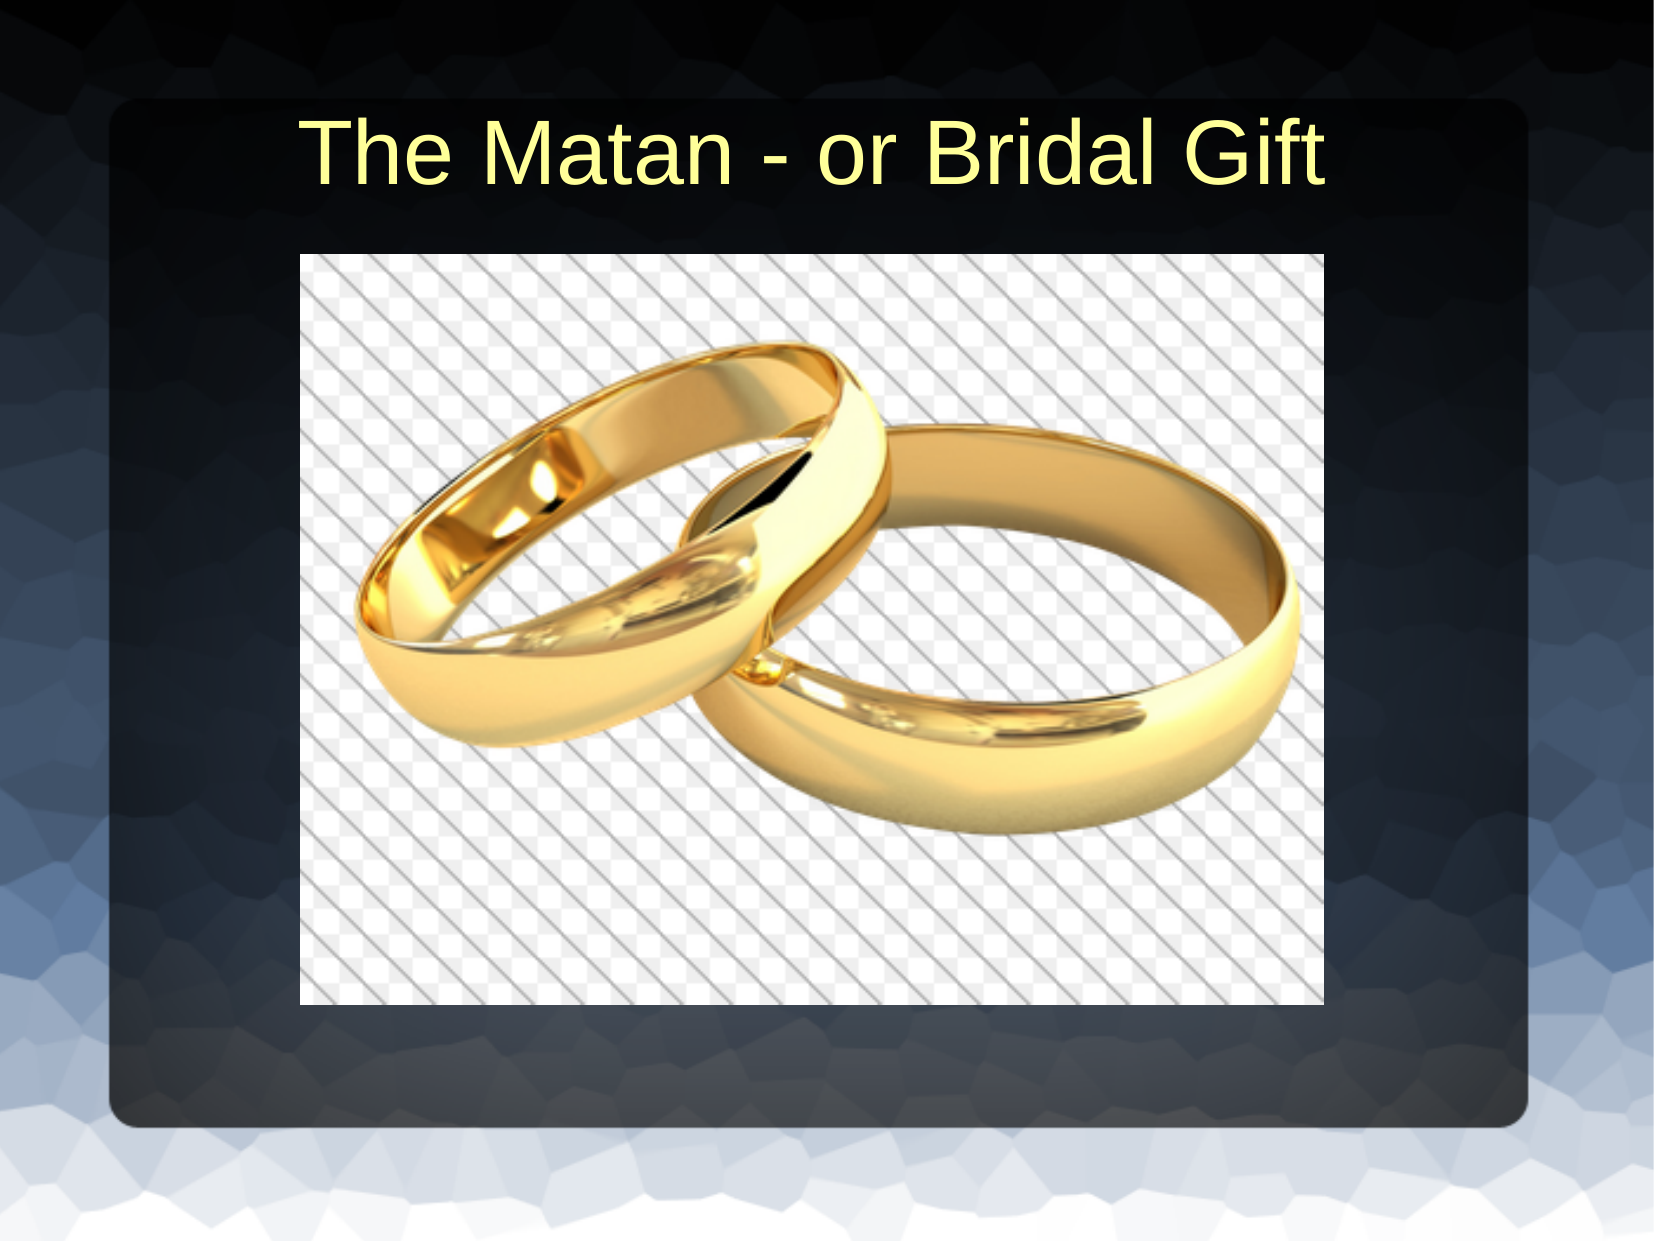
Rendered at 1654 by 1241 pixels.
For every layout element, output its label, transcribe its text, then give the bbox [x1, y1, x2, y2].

title The Matan - or Bridal Gift [118, 49, 1506, 257]
picture [0, 0, 1654, 1241]
